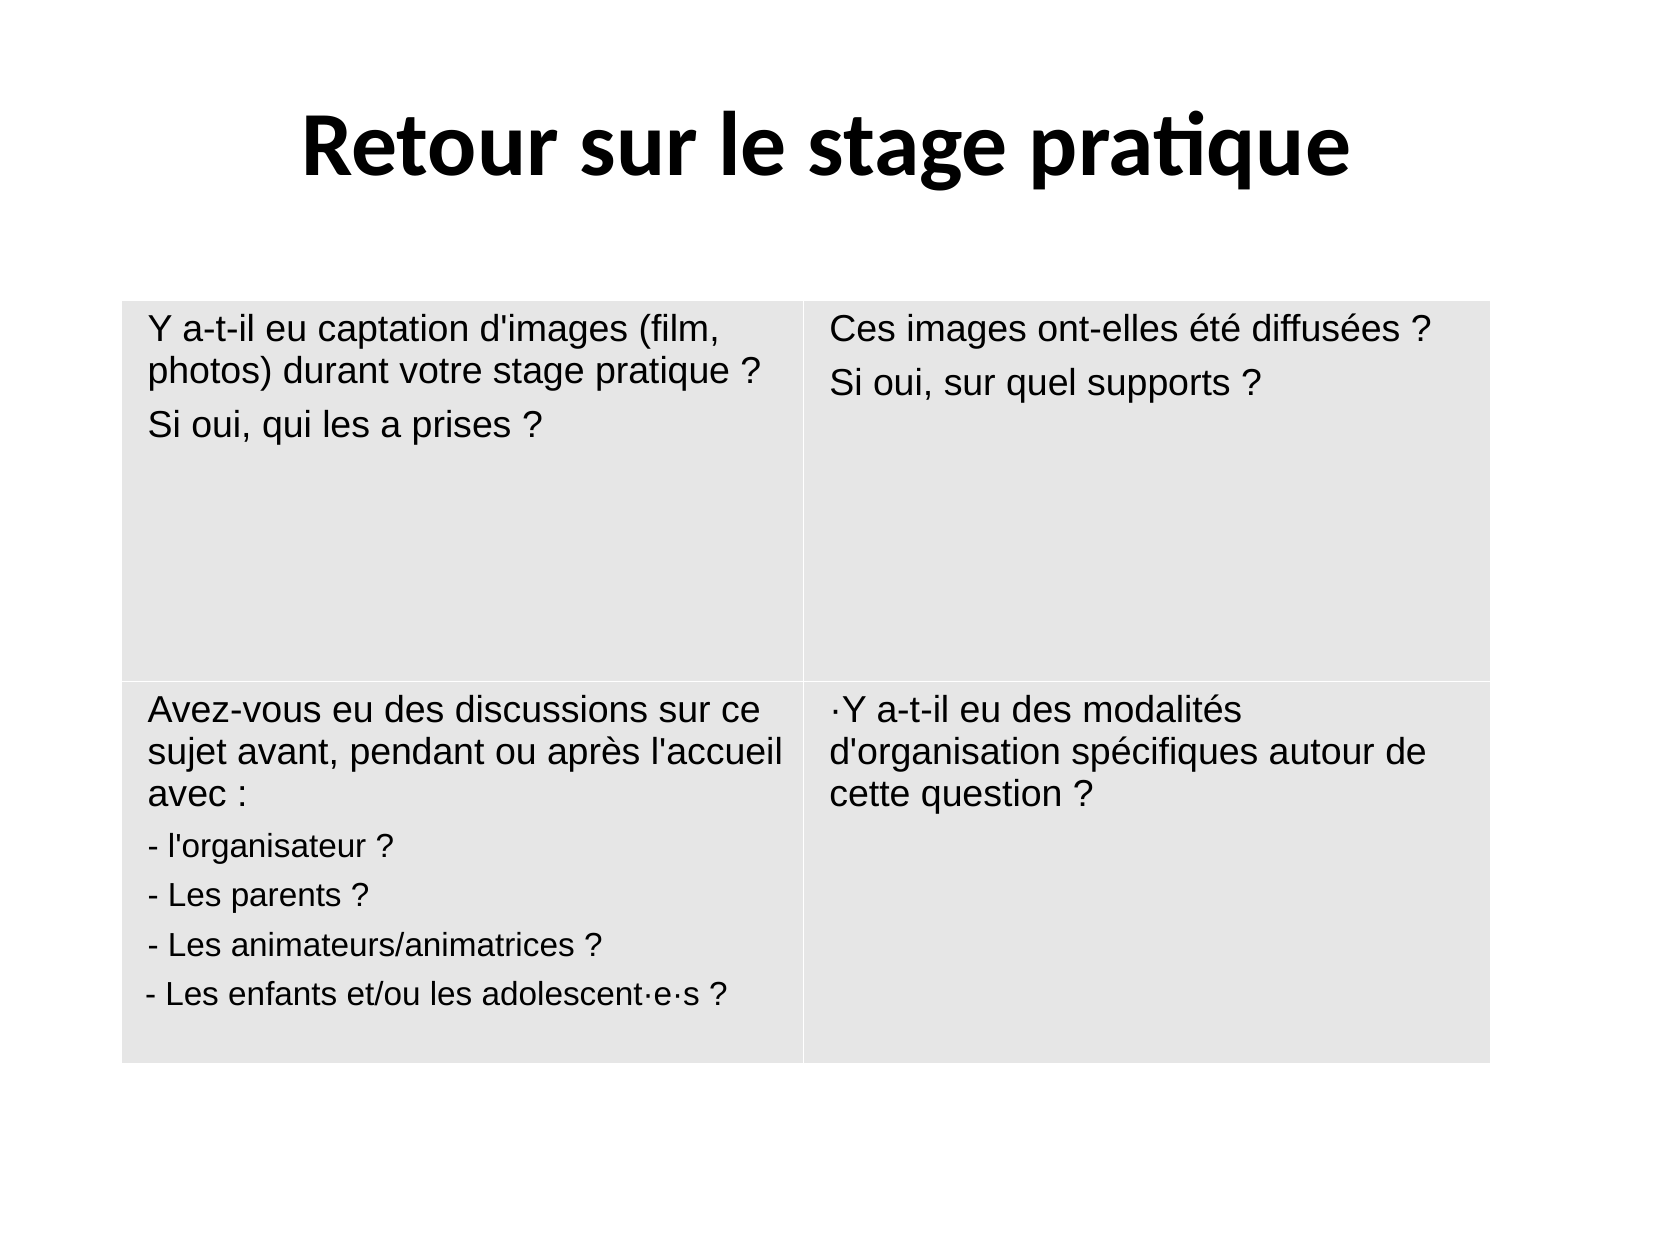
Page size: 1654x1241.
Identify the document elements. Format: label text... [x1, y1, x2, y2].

table_cell Avez-vous eu des discussions sur ce sujet avant, pendant ou après l'accueil avec : - l'organisateur ? - Les parents ? - Les animateurs/animatrices ? - Les enfants et/ou les adolescent·e·s ? [122, 682, 803, 1063]
table_header Y a-t-il eu captation d'images (film, photos) durant votre stage pratique ? Si oui, qui les a prises ? [122, 301, 803, 681]
table_cell ·Y a-t-il eu des modalités d'organisation spécifiques autour de cette question ? [804, 682, 1490, 1063]
title Retour sur le stage pratique [82, 49, 1571, 257]
table_header Ces images ont-elles été diffusées ? Si oui, sur quel supports ? [804, 301, 1490, 681]
